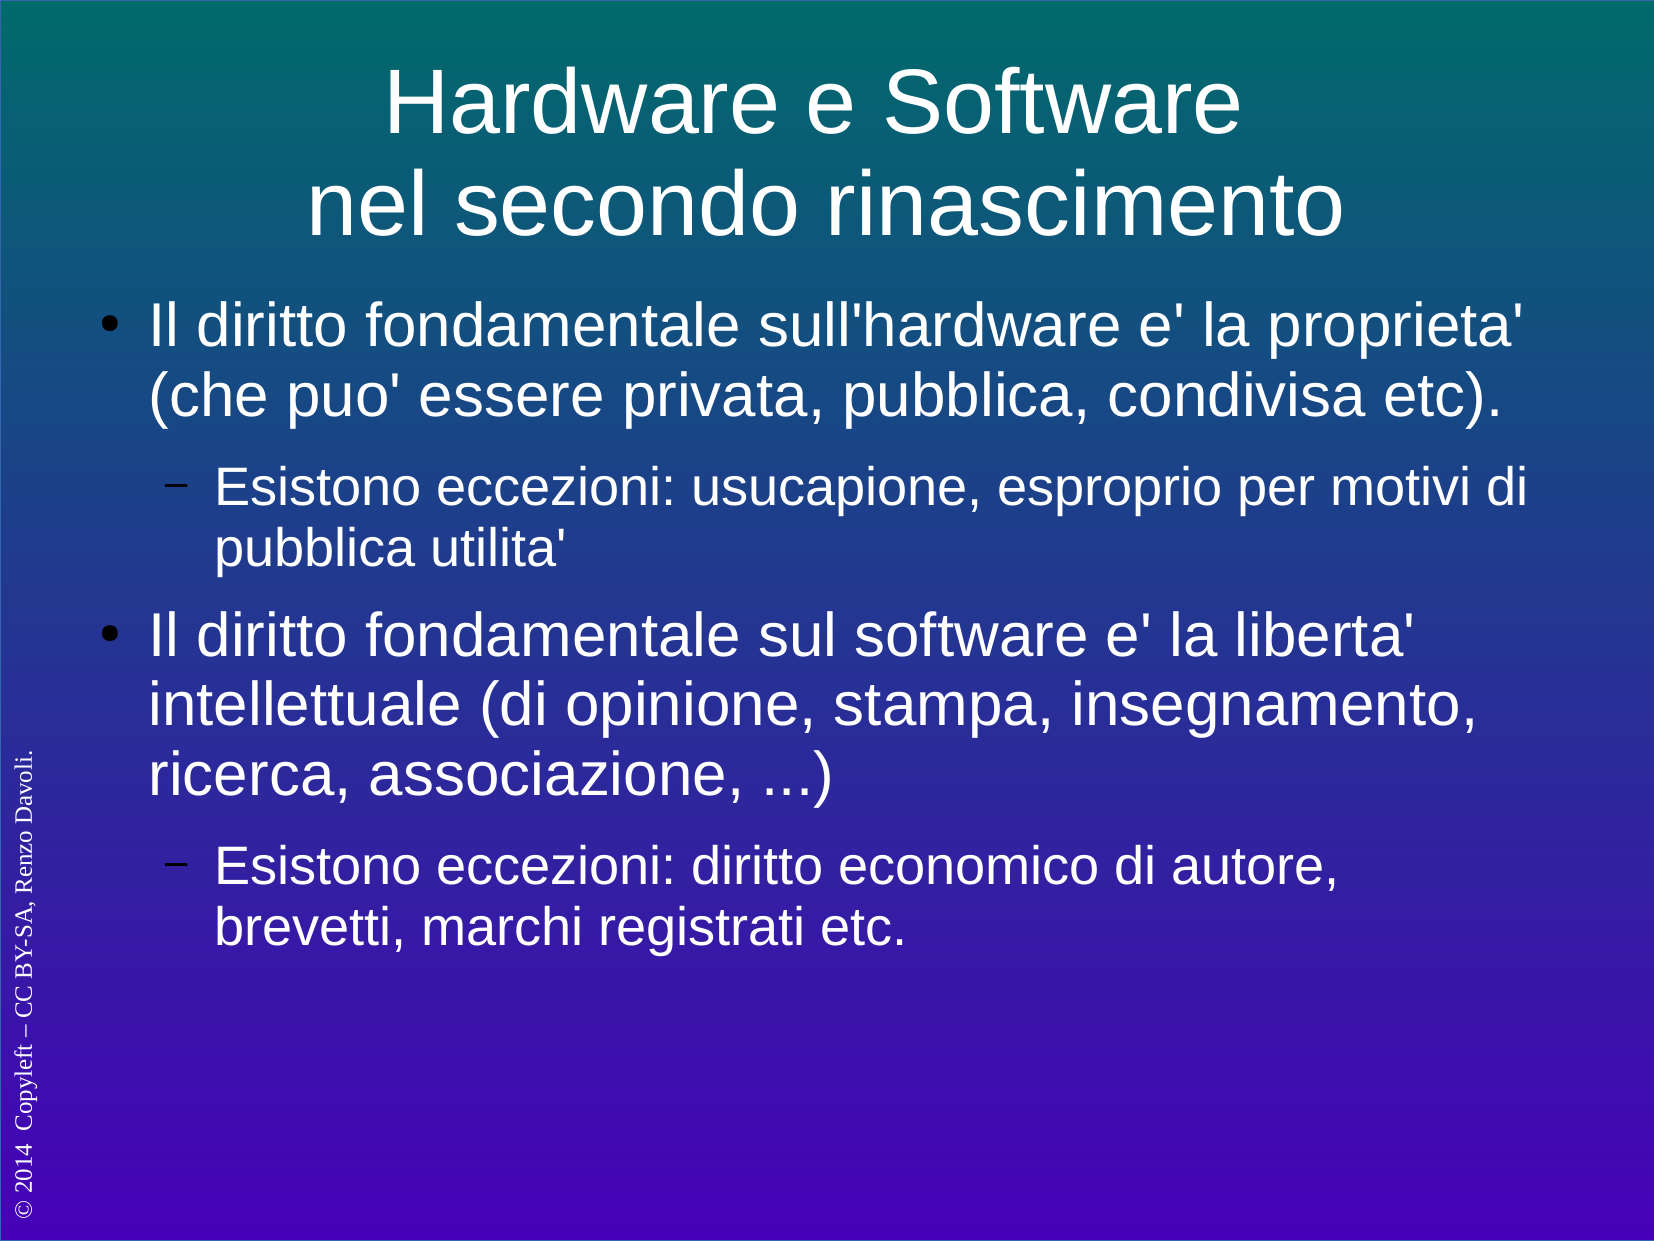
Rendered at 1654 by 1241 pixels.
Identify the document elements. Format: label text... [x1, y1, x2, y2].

title Hardware e Software nel secondo rinascimento [82, 49, 1571, 257]
list Il diritto fondamentale sull'hardware e' la proprieta' (che puo' essere privata, pubblica, condivisa etc). Esistono eccezioni: usucapione, esproprio per motivi di pubblica utilita' Il diritto fondamentale sul software e' la liberta' intellettuale (di opinione, stampa, insegnamento, ricerca, associazione, ...) Esistono eccezioni: diritto economico di autore, brevetti, marchi registrati etc. [82, 290, 1538, 1010]
